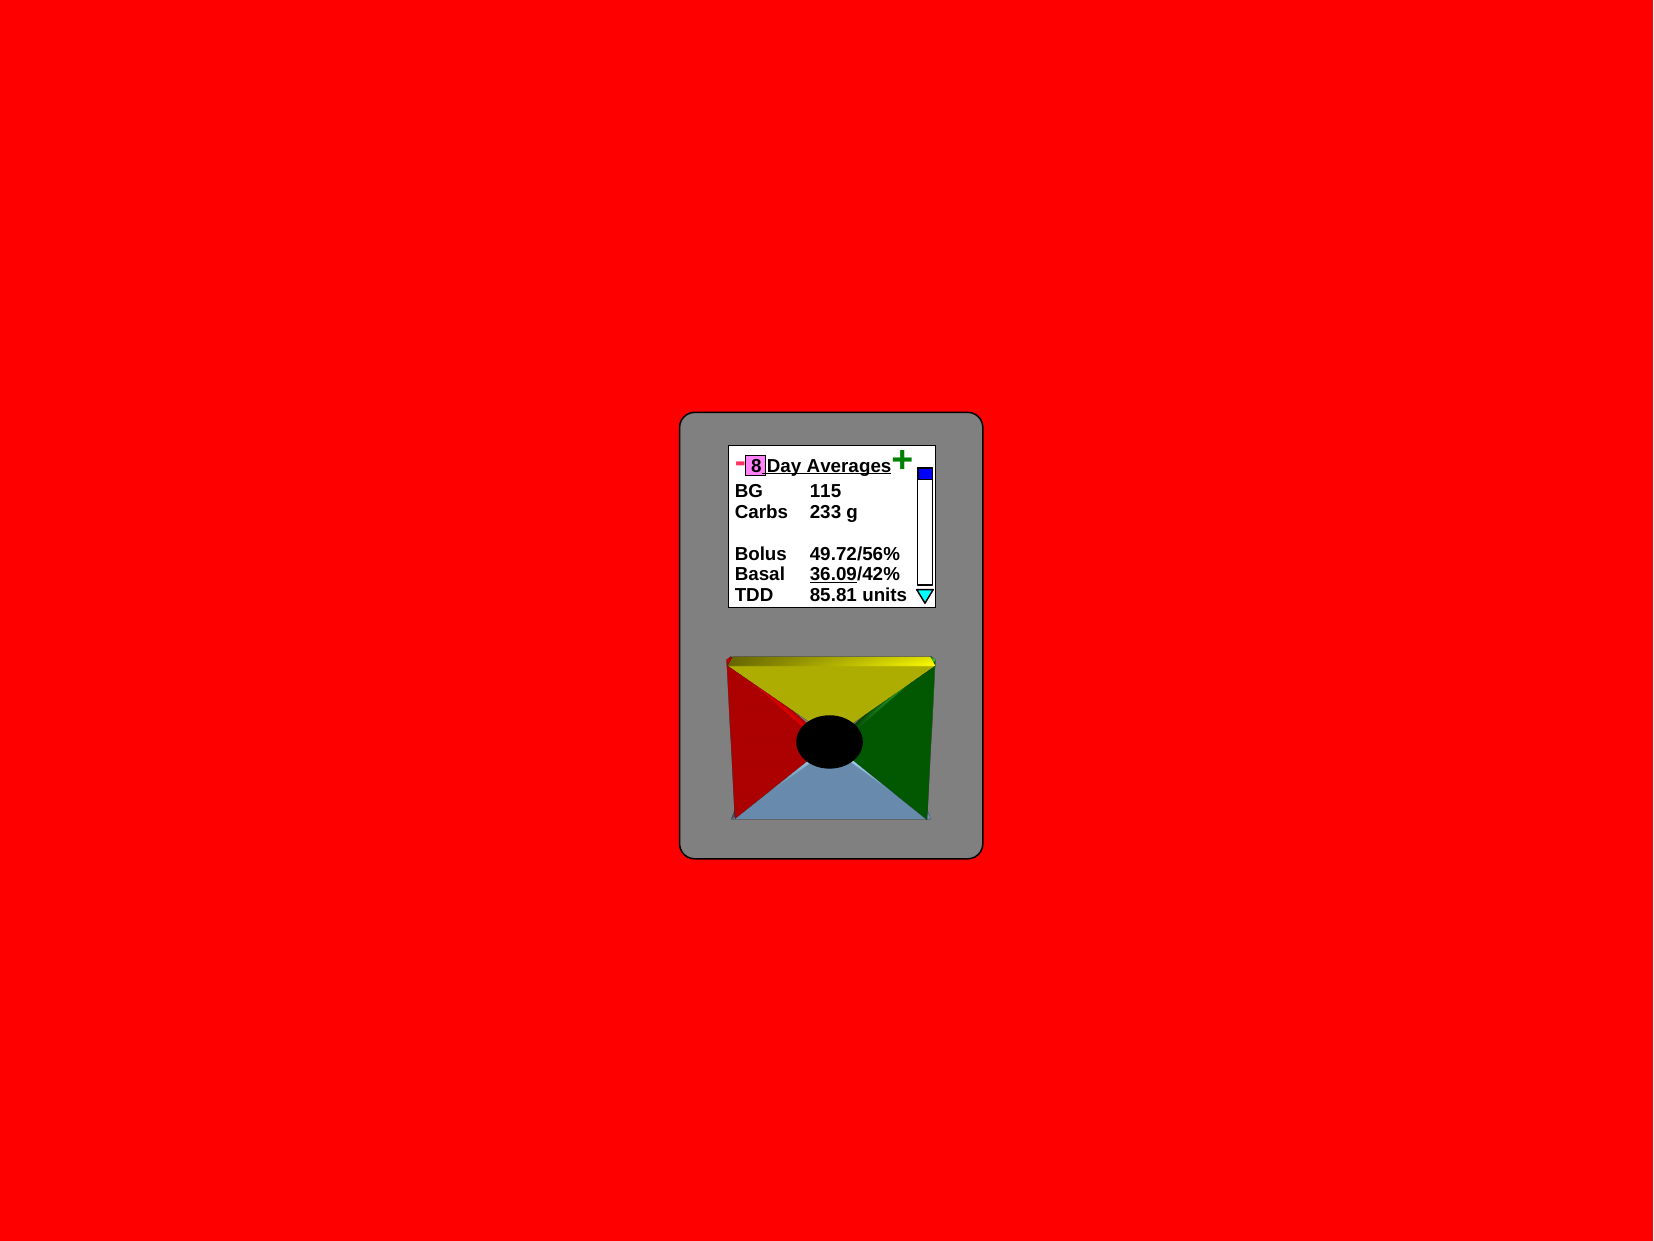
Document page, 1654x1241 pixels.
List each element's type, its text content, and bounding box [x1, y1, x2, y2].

text_box - 8 Day Averages+ BG 115 Carbs 233 g Bolus 49.72/56% Basal 36.09/42% TDD 85.81 units [720, 431, 936, 614]
text_box [679, 412, 983, 859]
